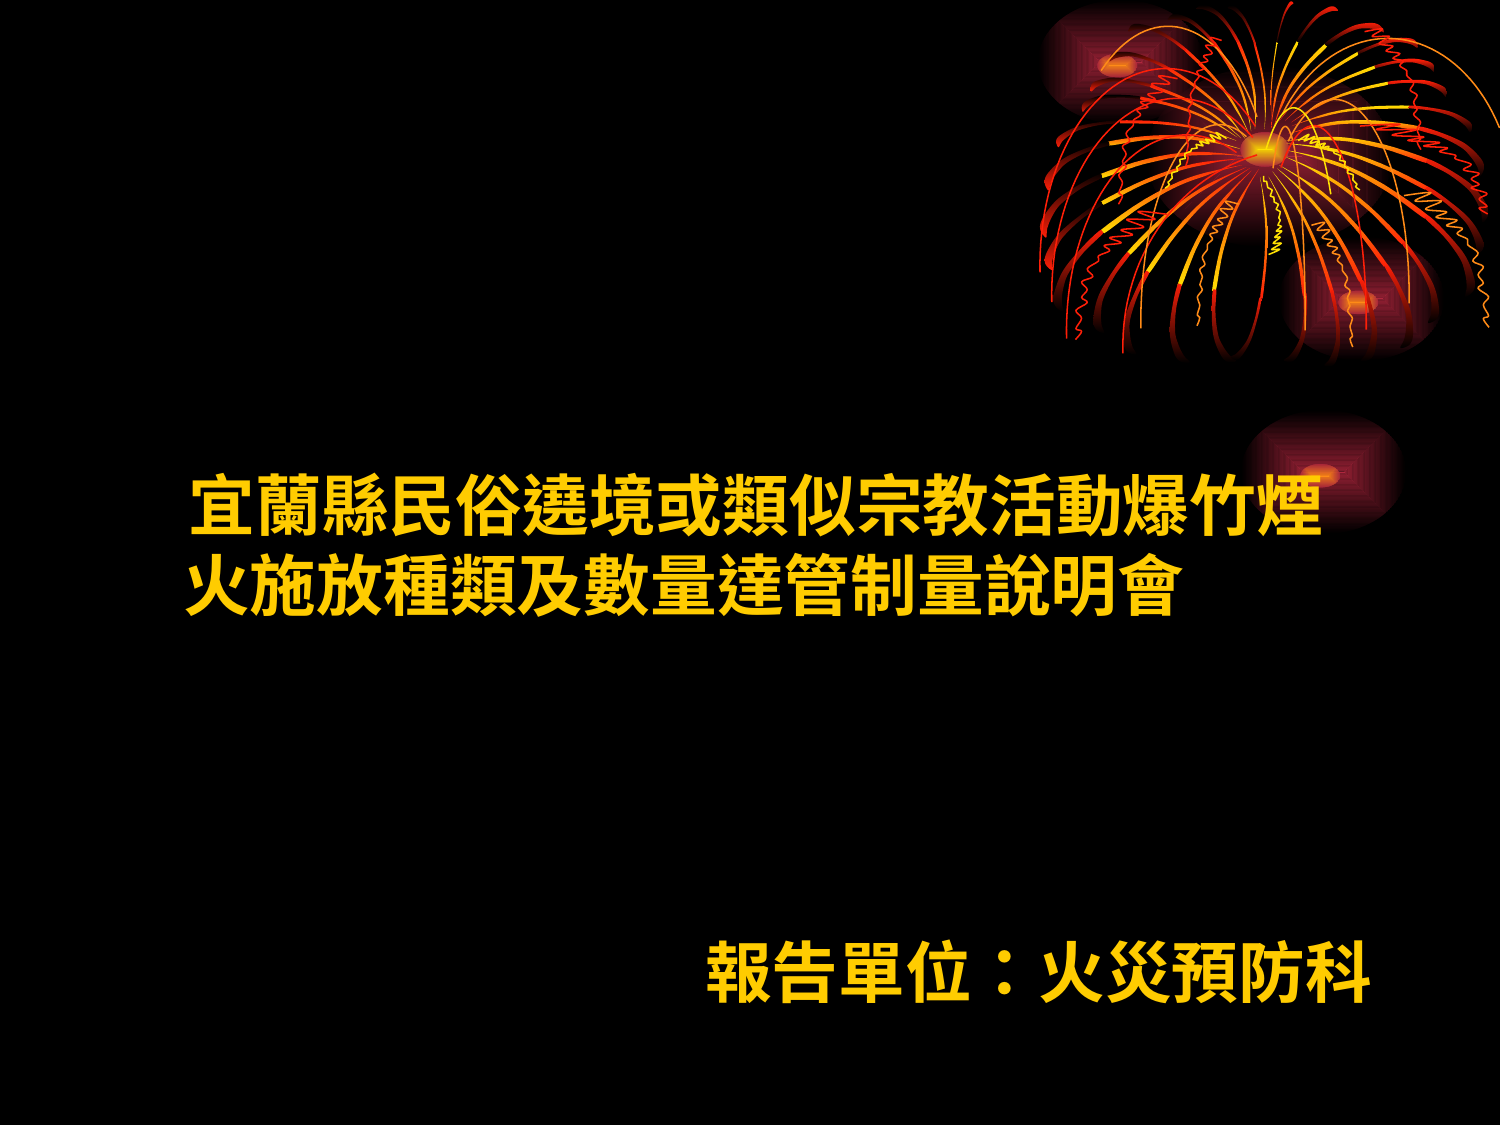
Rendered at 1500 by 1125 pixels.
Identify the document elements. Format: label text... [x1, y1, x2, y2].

list 宜蘭縣民俗遶境或類似宗教活動爆竹煙火施放種類及數量達管制量說明會 報告單位：火災預防科 [112, 456, 1388, 1125]
